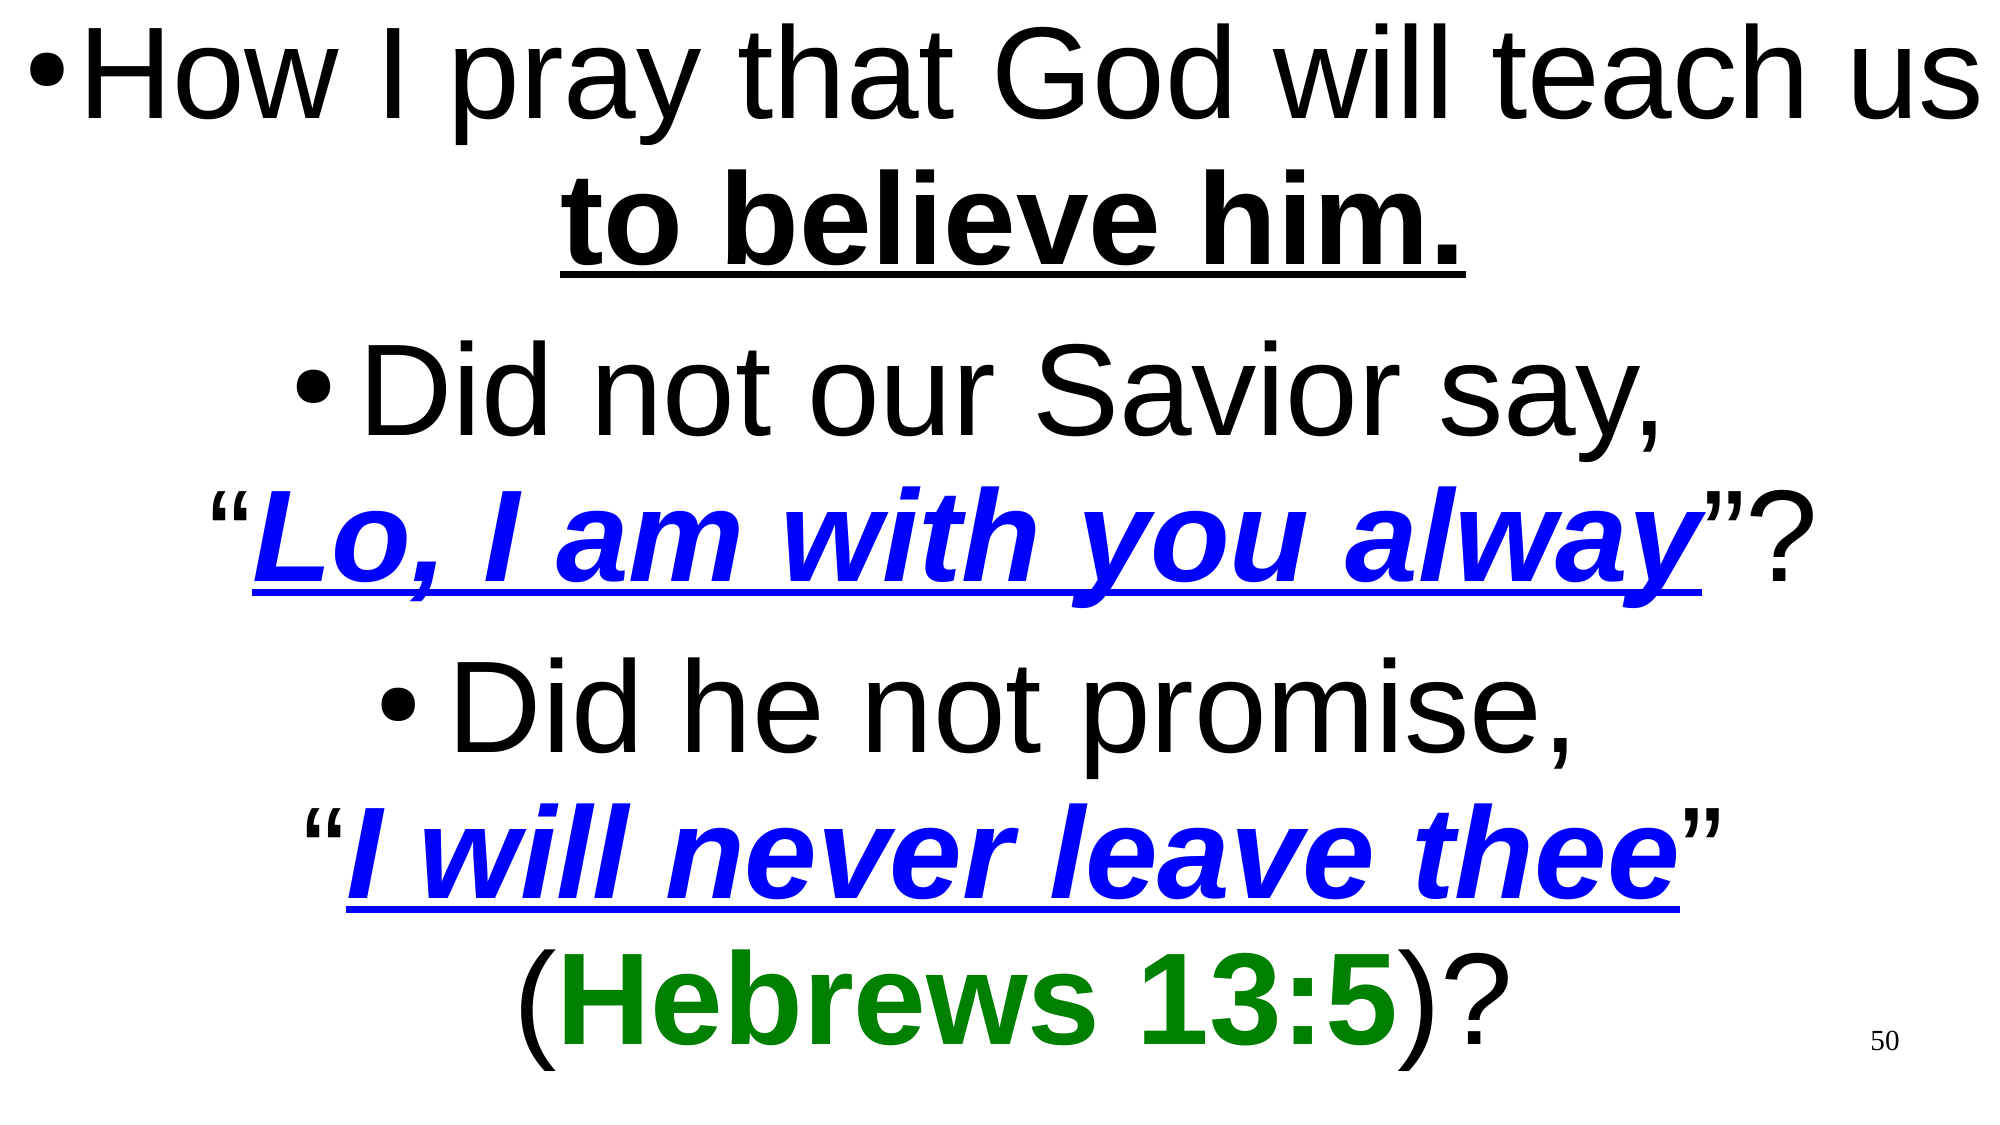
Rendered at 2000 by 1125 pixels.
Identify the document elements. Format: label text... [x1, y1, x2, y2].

list How I pray that God will teach us to believe him. Did not our Savior say, “Lo, I am with you alway”? Did he not promise, “I will never leave thee” (Hebrews 13:5)? [0, 0, 1996, 1123]
